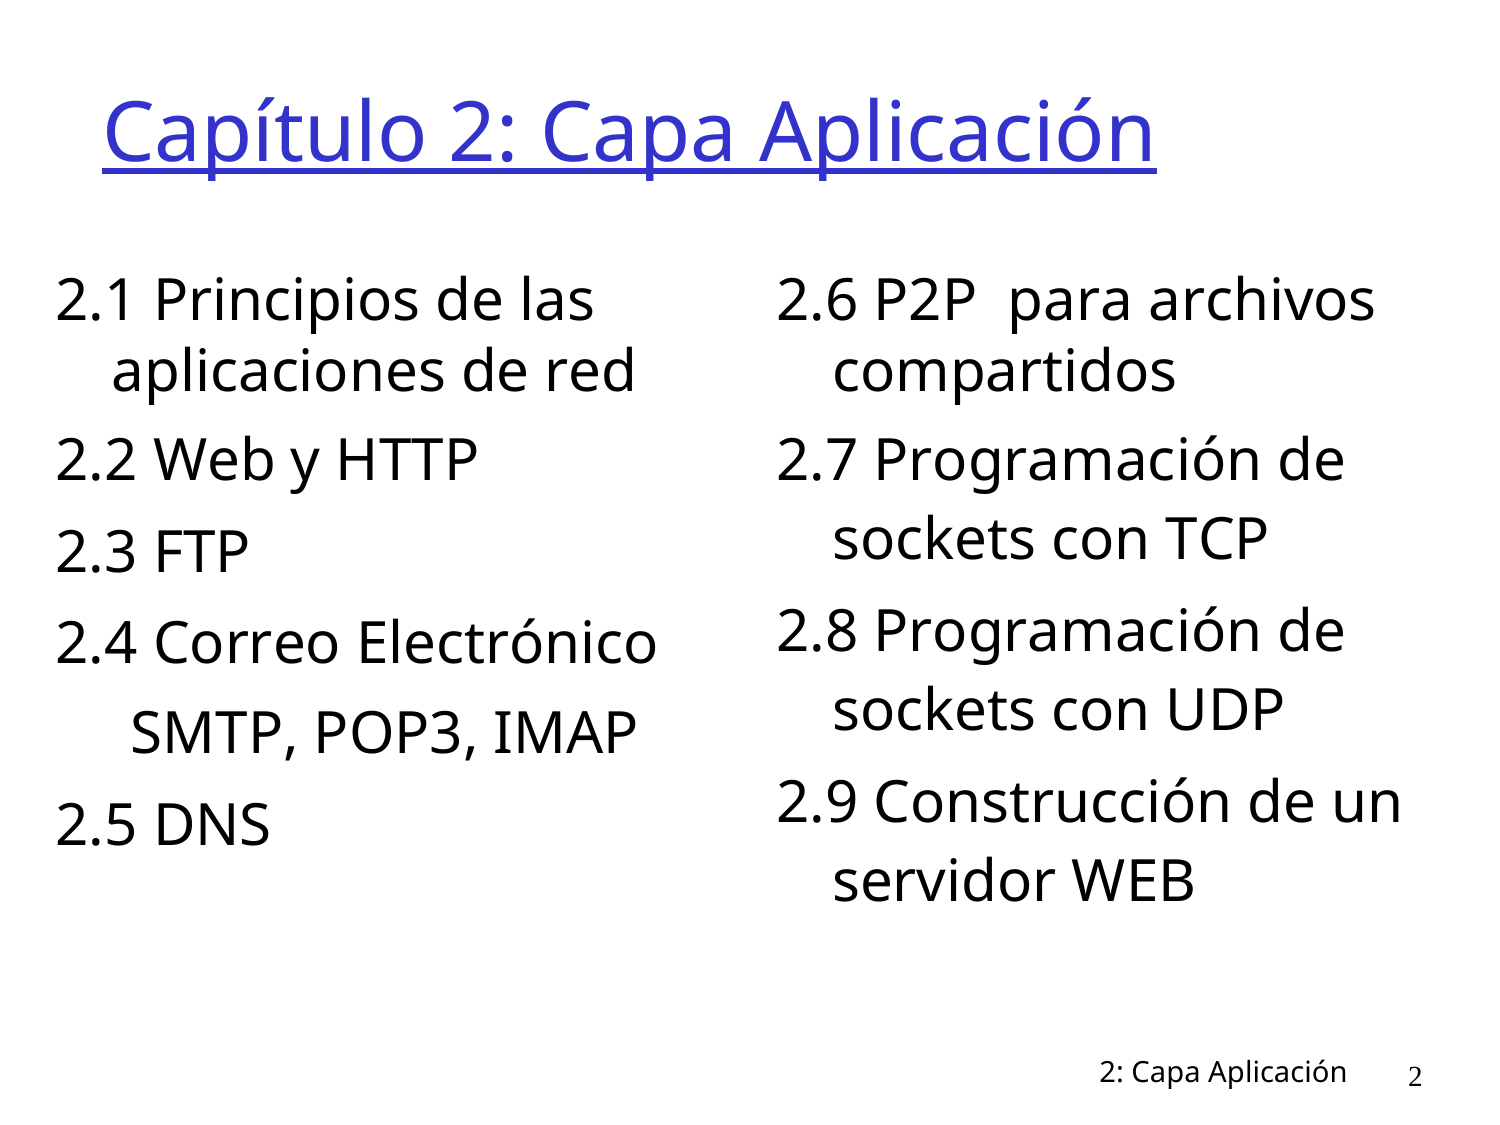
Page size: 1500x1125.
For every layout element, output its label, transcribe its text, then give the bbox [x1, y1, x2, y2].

list 2.6 P2P para archivos compartidos 2.7 Programación de sockets con TCP 2.8 Programación de sockets con UDP 2.9 Construcción de un servidor WEB [761, 255, 1463, 1019]
title Capítulo 2: Capa Aplicación [87, 37, 1363, 225]
list 2.1 Principios de las aplicaciones de red 2.2 Web y HTTP 2.3 FTP 2.4 Correo Electrónico SMTP, POP3, IMAP 2.5 DNS [41, 255, 750, 995]
